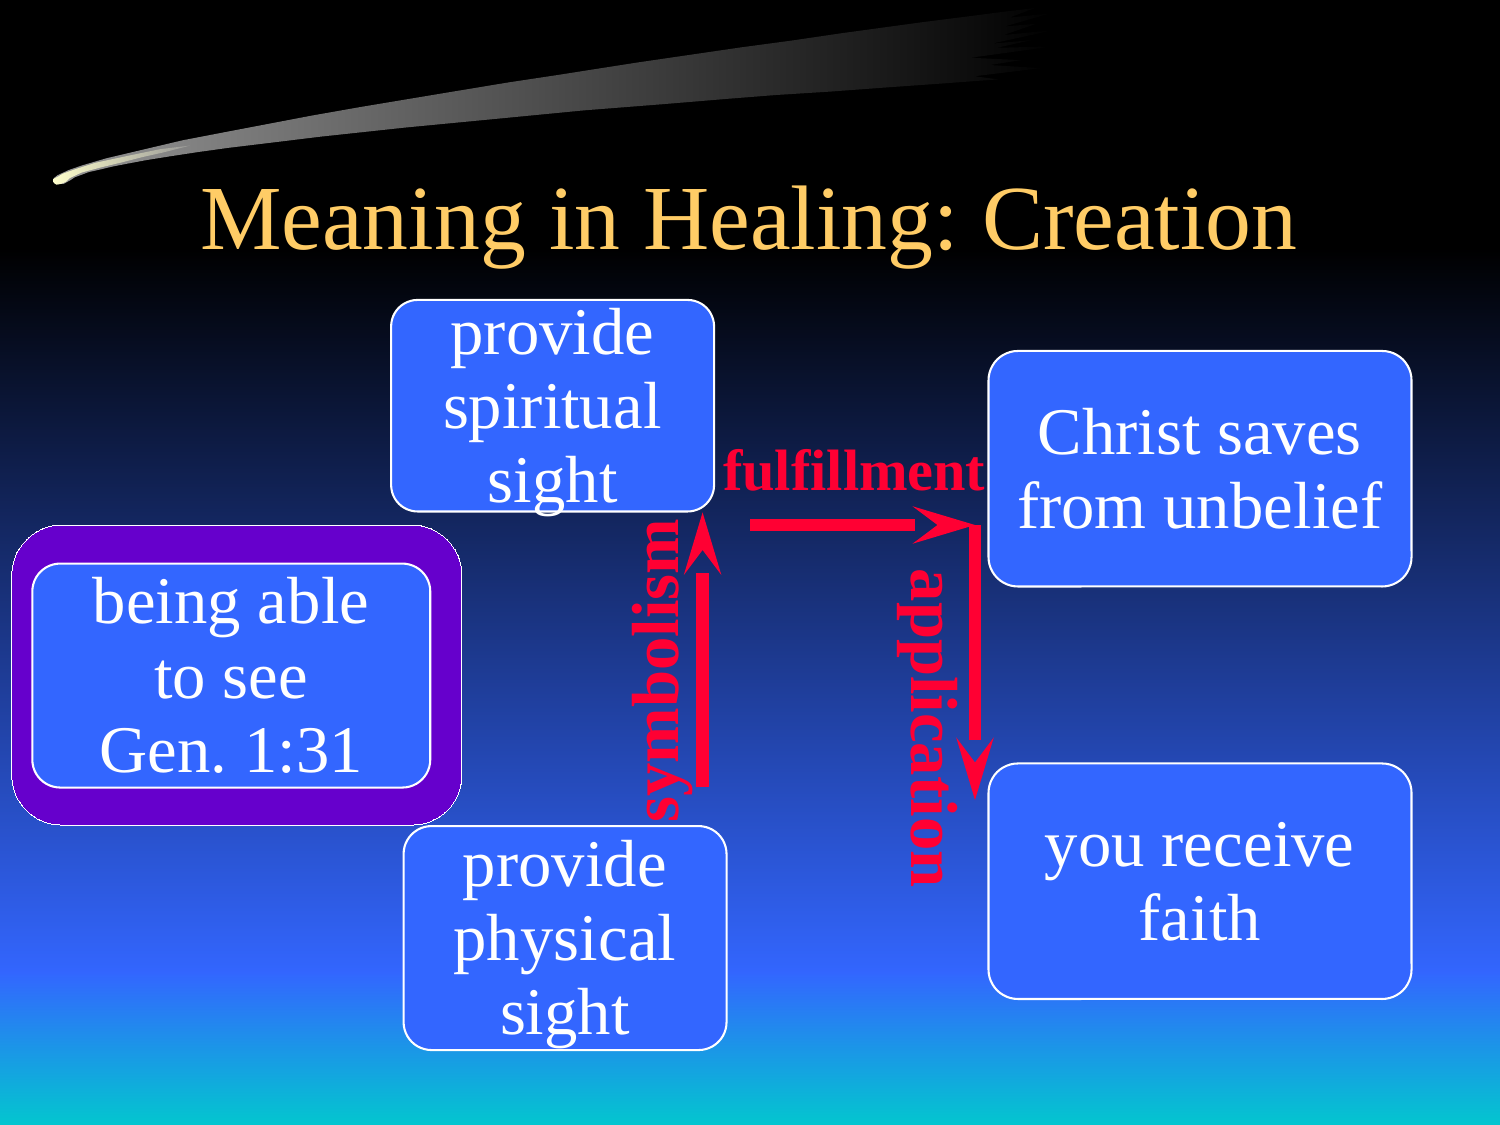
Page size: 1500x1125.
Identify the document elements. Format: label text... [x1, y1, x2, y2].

text_box provide spiritual sight [391, 299, 715, 512]
text_box symbolism [611, 829, 701, 838]
text_box application [889, 553, 979, 942]
text_box symbolism [611, 478, 701, 826]
text_box you receive faith [988, 763, 1412, 999]
text_box being able to see Gen. 1:31 [32, 563, 431, 788]
text_box Christ saves from unbelief [988, 350, 1412, 587]
text_box [11, 525, 462, 826]
title Meaning in Healing: Creation [112, 124, 1388, 313]
text_box provide physical sight [403, 826, 727, 1051]
text_box fulfillment [708, 430, 1096, 511]
